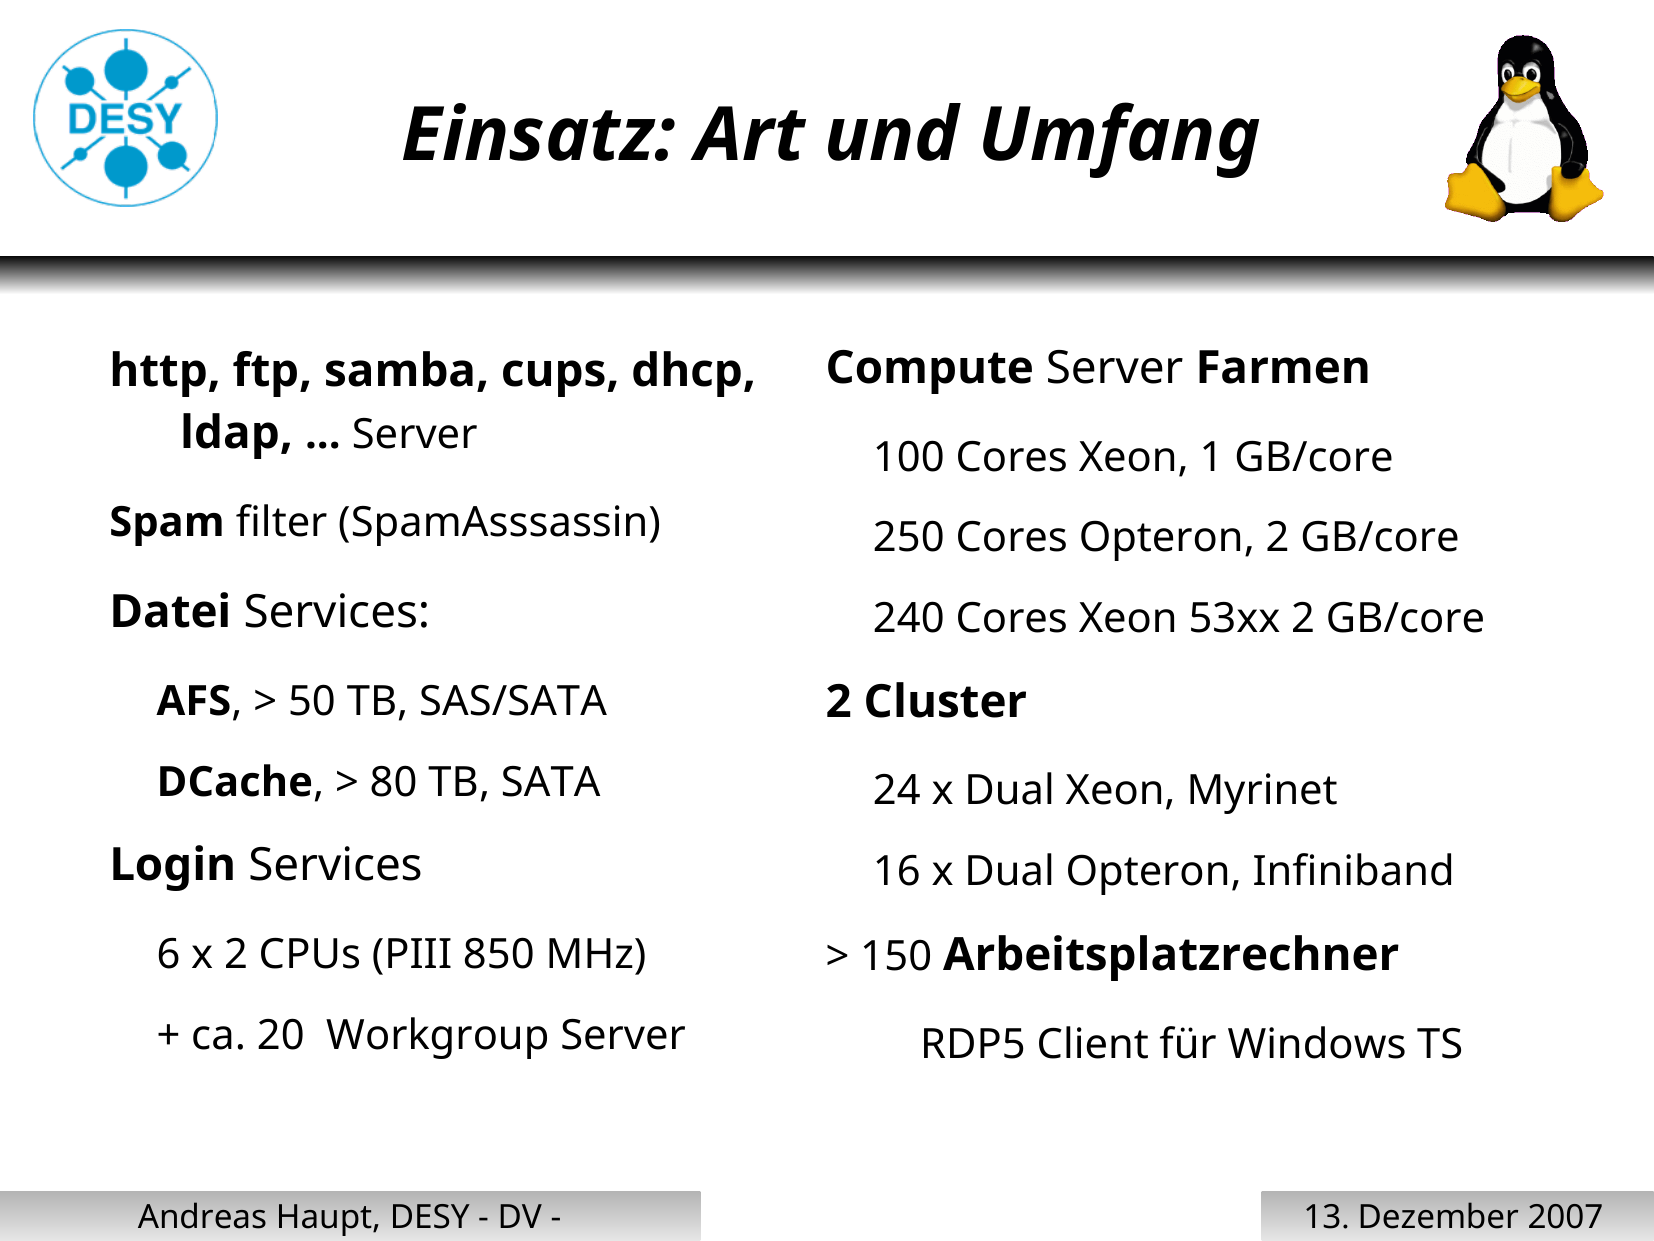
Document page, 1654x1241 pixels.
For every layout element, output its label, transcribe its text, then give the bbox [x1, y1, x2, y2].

picture [1429, 12, 1637, 238]
list http, ftp, samba, cups, dhcp, ldap, ... Server Spam filter (SpamAsssassin) Datei Services: AFS, > 50 TB, SAS/SATA DCache, > 80 TB, SATA Login Services 6 x 2 CPUs (PIII 850 MHz) + ca. 20 Workgroup Server [97, 337, 827, 1208]
picture [33, 29, 218, 207]
title Einsatz: Art und Umfang [250, 12, 1413, 251]
list Compute Server Farmen 100 Cores Xeon, 1 GB/core 250 Cores Opteron, 2 GB/core 240 Cores Xeon 53xx 2 GB/core 2 Cluster 24 x Dual Xeon, Myrinet 16 x Dual Opteron, Infiniband > 150 Arbeitsplatzrechner RDP5 Client für Windows TS [813, 334, 1654, 1164]
